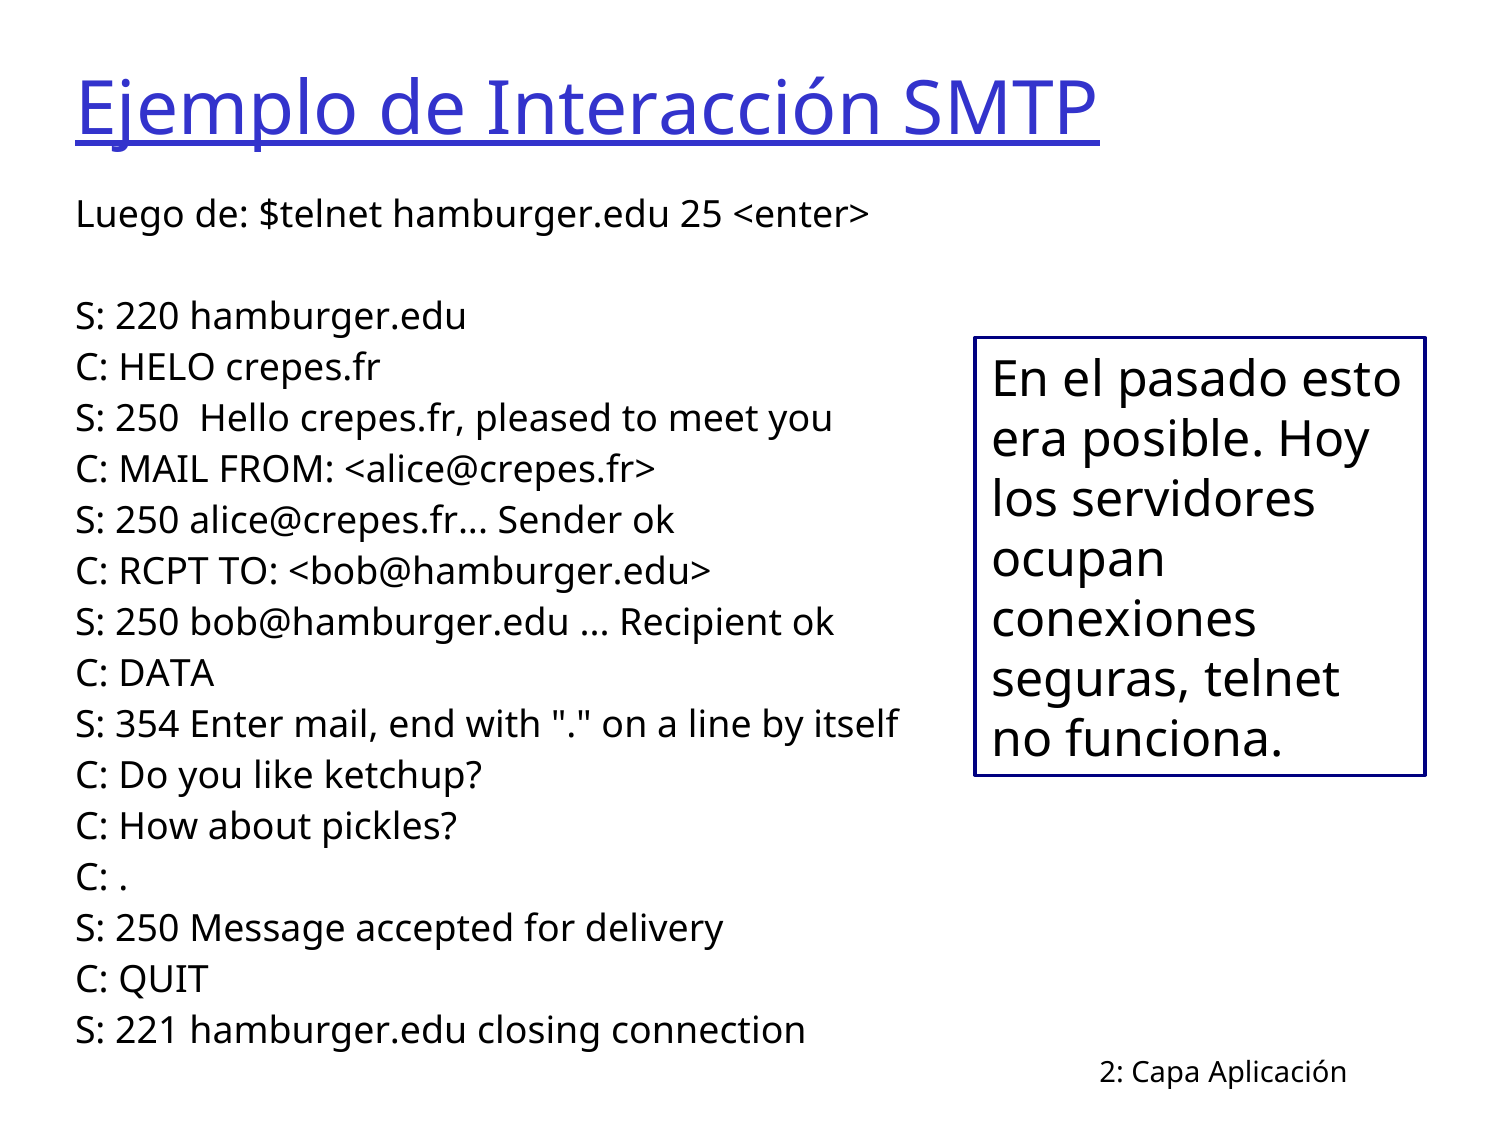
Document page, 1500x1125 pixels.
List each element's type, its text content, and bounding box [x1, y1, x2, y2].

text_box En el pasado esto era posible. Hoy los servidores ocupan conexiones seguras, telnet no funciona. [975, 337, 1426, 776]
list Luego de: $telnet hamburger.edu 25 <enter> S: 220 hamburger.edu C: HELO crepes.fr S: 250 Hello crepes.fr, pleased to meet you C: MAIL FROM: <alice@crepes.fr> S: 250 alice@crepes.fr... Sender ok C: RCPT TO: <bob@hamburger.edu> S: 250 bob@hamburger.edu ... Recipient ok C: DATA S: 354 Enter mail, end with "." on a line by itself C: Do you like ketchup? C: How about pickles? C: . S: 250 Message accepted for delivery C: QUIT S: 221 hamburger.edu closing connection [75, 187, 1426, 1021]
title Ejemplo de Interacción SMTP [75, 23, 1426, 187]
